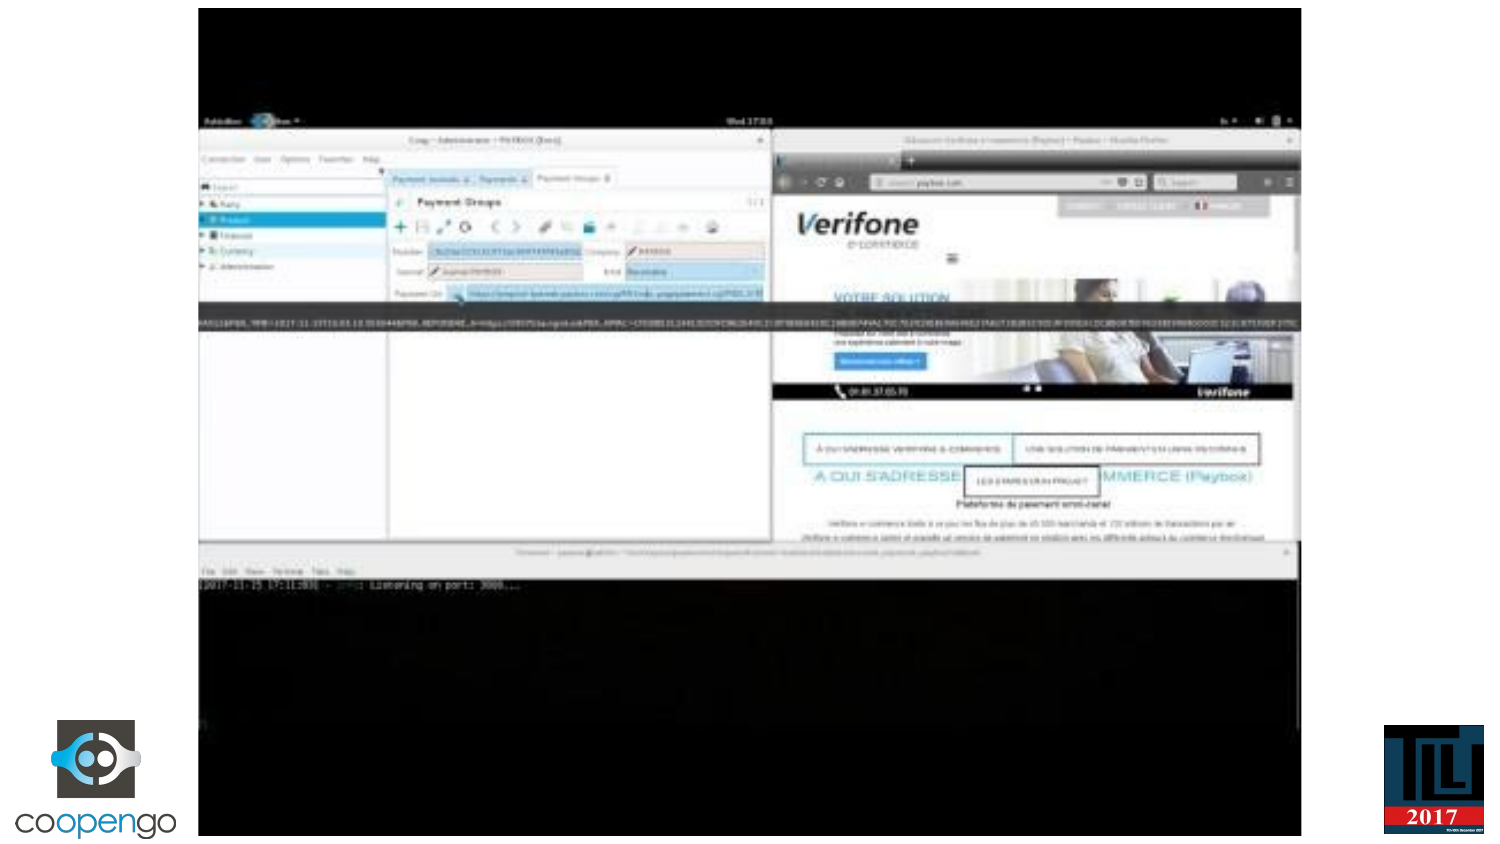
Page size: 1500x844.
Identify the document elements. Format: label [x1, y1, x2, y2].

picture [15, 720, 176, 839]
picture [81, 817, 94, 830]
picture [1384, 725, 1484, 834]
text_box [198, 8, 1302, 836]
